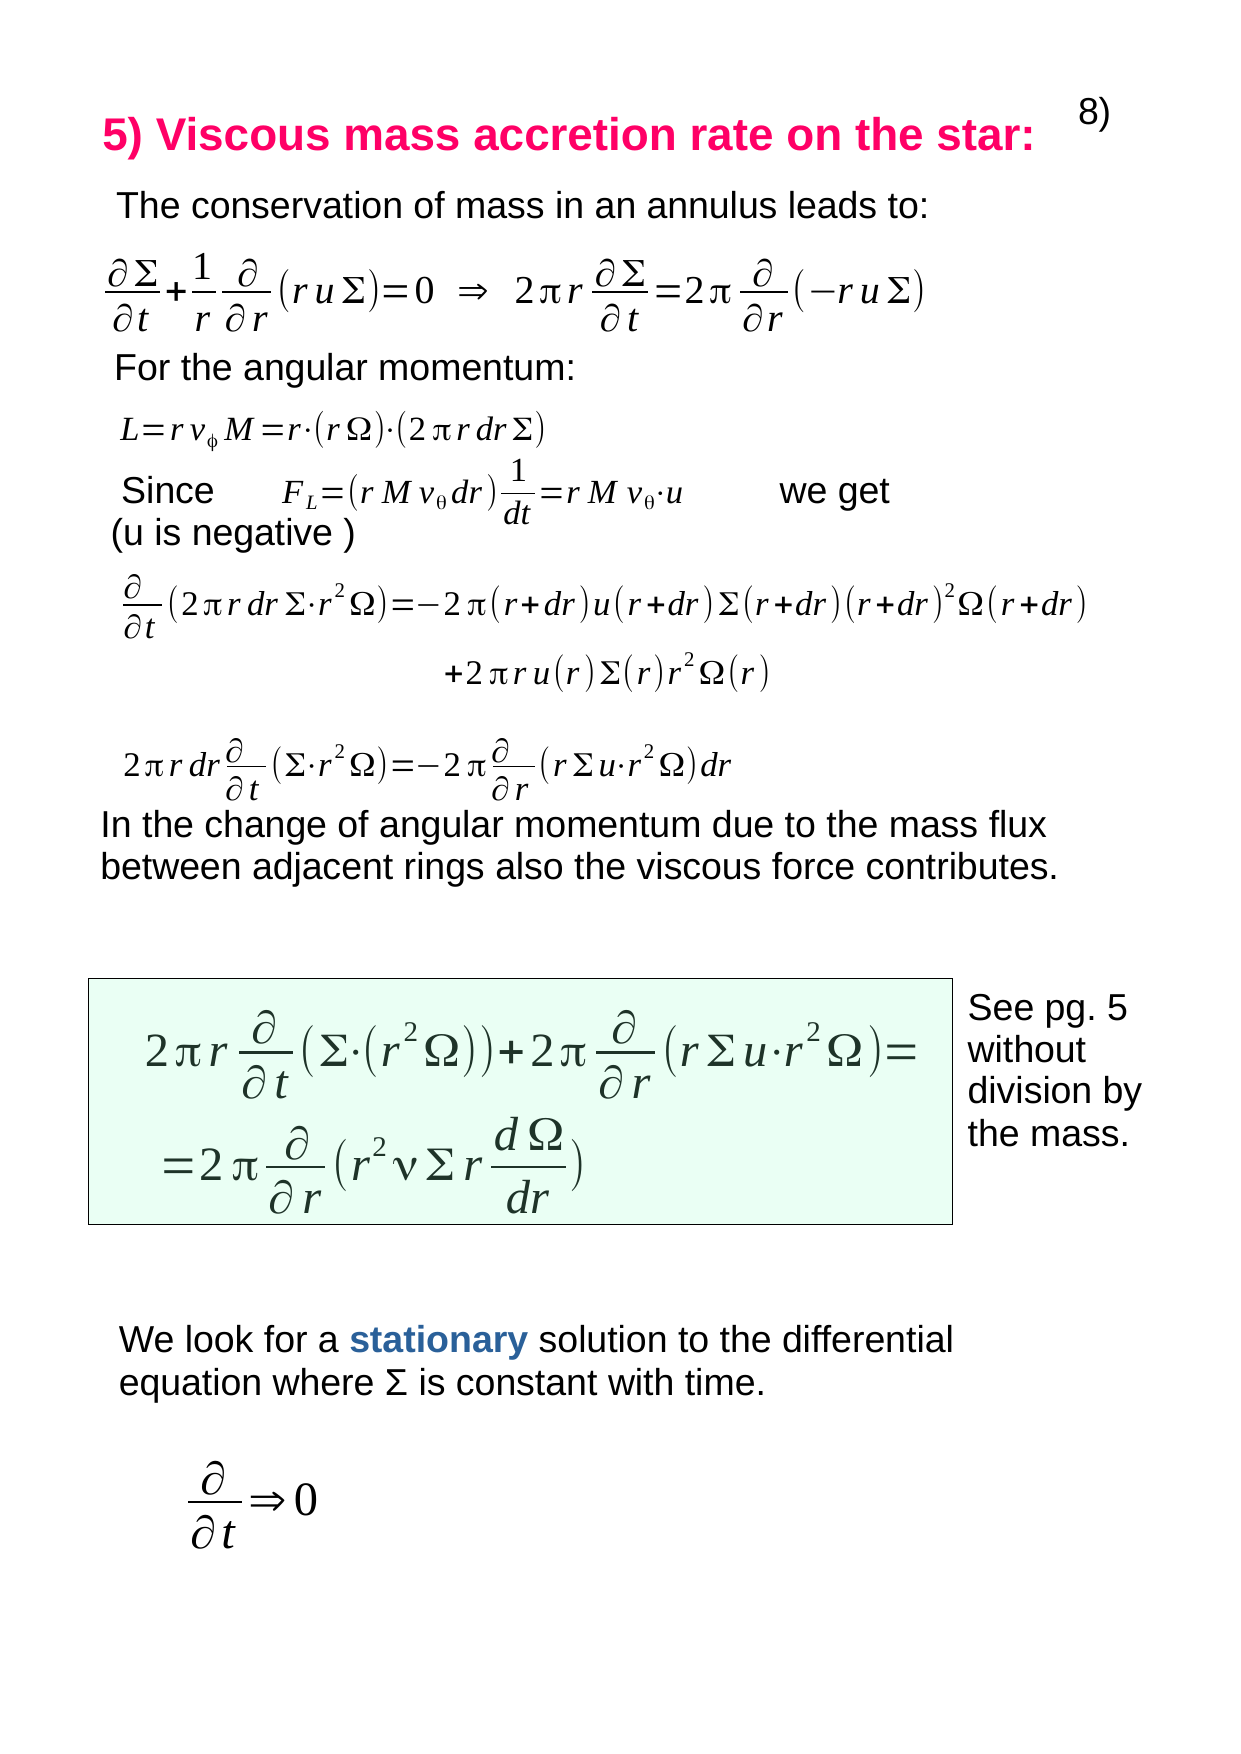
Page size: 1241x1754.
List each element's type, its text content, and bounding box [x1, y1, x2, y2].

text_box For the angular momentum: [99, 338, 827, 396]
text_box Since we get (u is negative ) [95, 462, 925, 561]
text_box 5) Viscous mass accretion rate on the star: [87, 101, 1111, 168]
chart [109, 409, 693, 533]
text_box The conservation of mass in an annulus leads to: [101, 176, 1096, 276]
chart [172, 1458, 331, 1559]
text_box We look for a stationary solution to the differential equation where Σ is constant with time. [104, 1311, 1081, 1411]
chart [114, 573, 1099, 795]
text_box In the change of angular momentum due to the mass flux between adjacent rings also the viscous force contributes. [85, 795, 1112, 979]
text_box See pg. 5 without division by the mass. [953, 978, 1174, 1162]
chart [92, 244, 936, 339]
text_box 8) [1063, 82, 1161, 140]
text_box [88, 978, 953, 1225]
